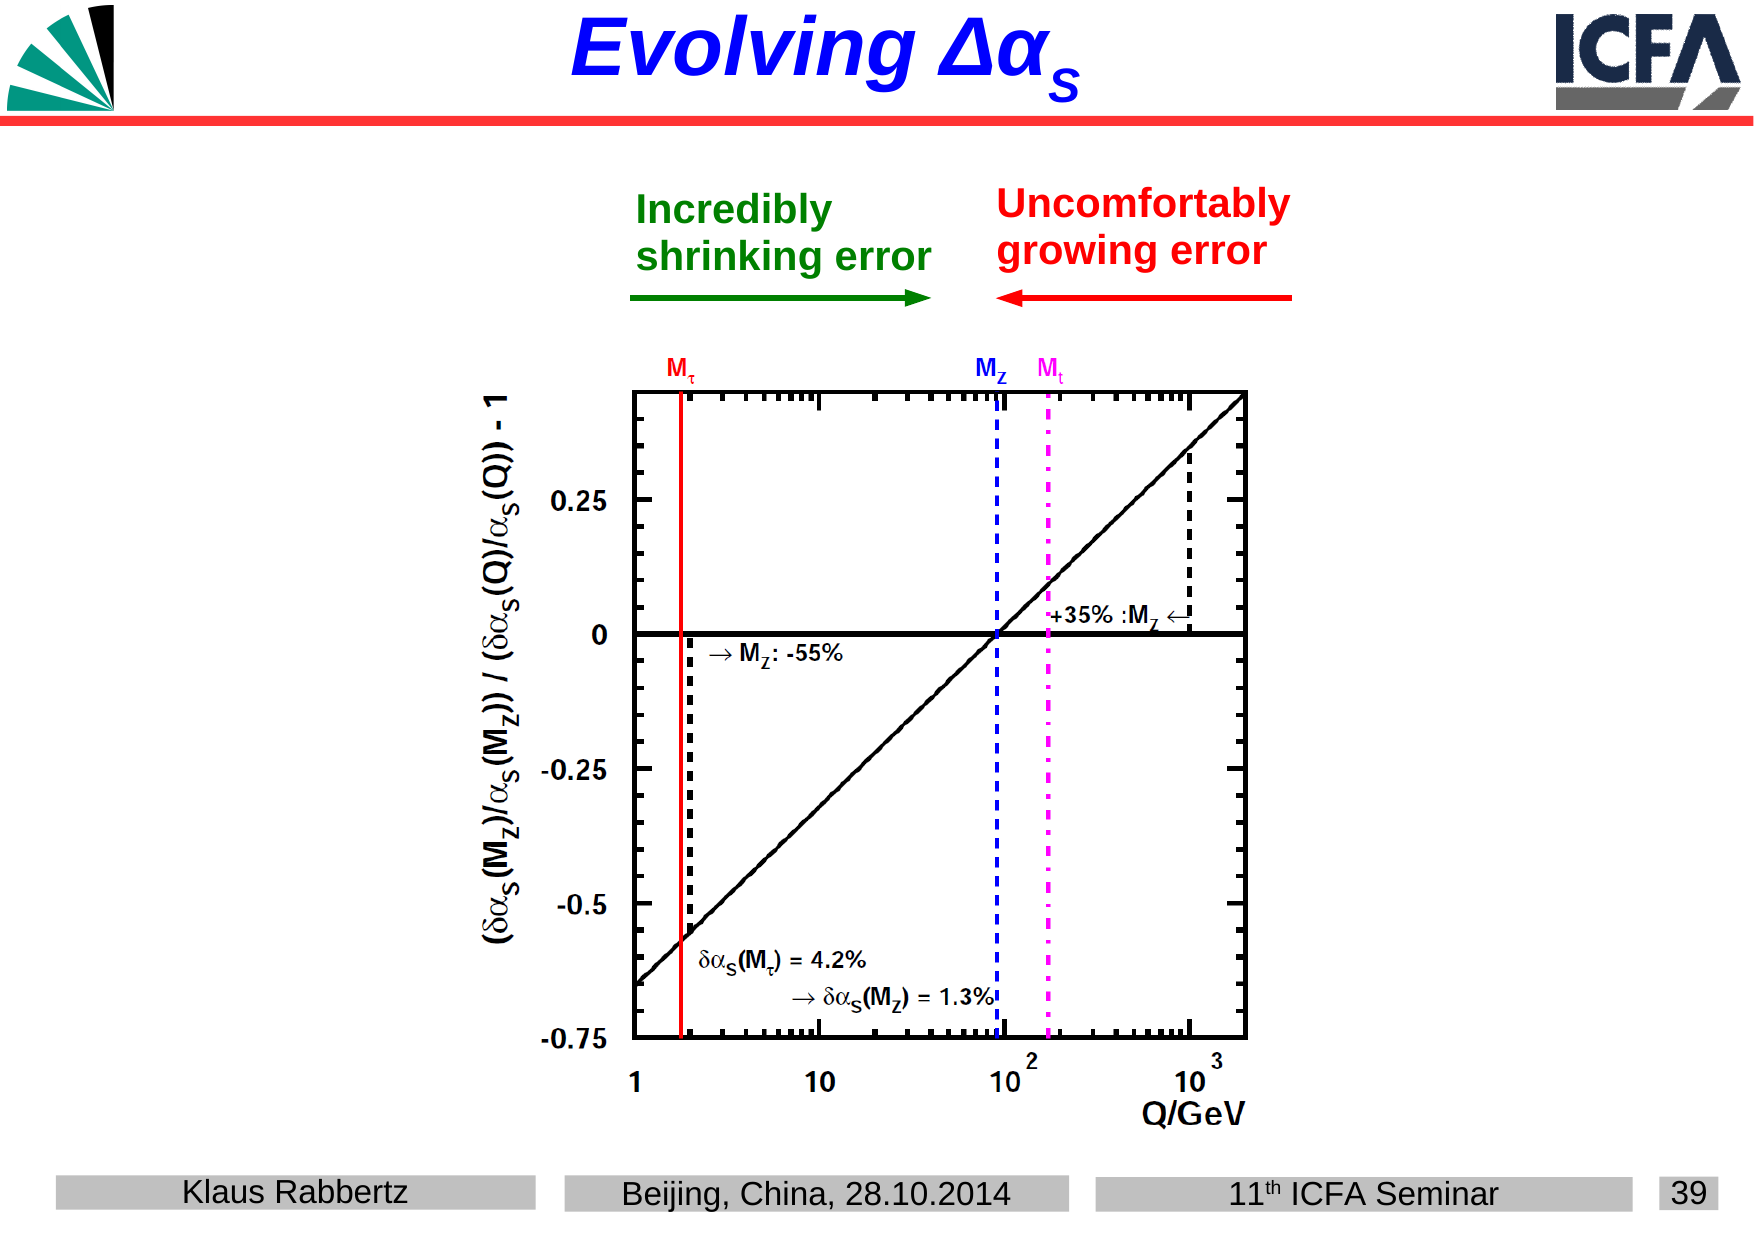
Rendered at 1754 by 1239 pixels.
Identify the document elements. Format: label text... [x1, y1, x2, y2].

text_box Incredibly shrinking error [623, 180, 945, 287]
title Evolving ΔαS [129, 0, 1545, 114]
picture [1556, 14, 1741, 110]
picture [7, 5, 114, 112]
text_box Uncomfortably growing error [984, 174, 1303, 296]
picture [473, 353, 1260, 1134]
